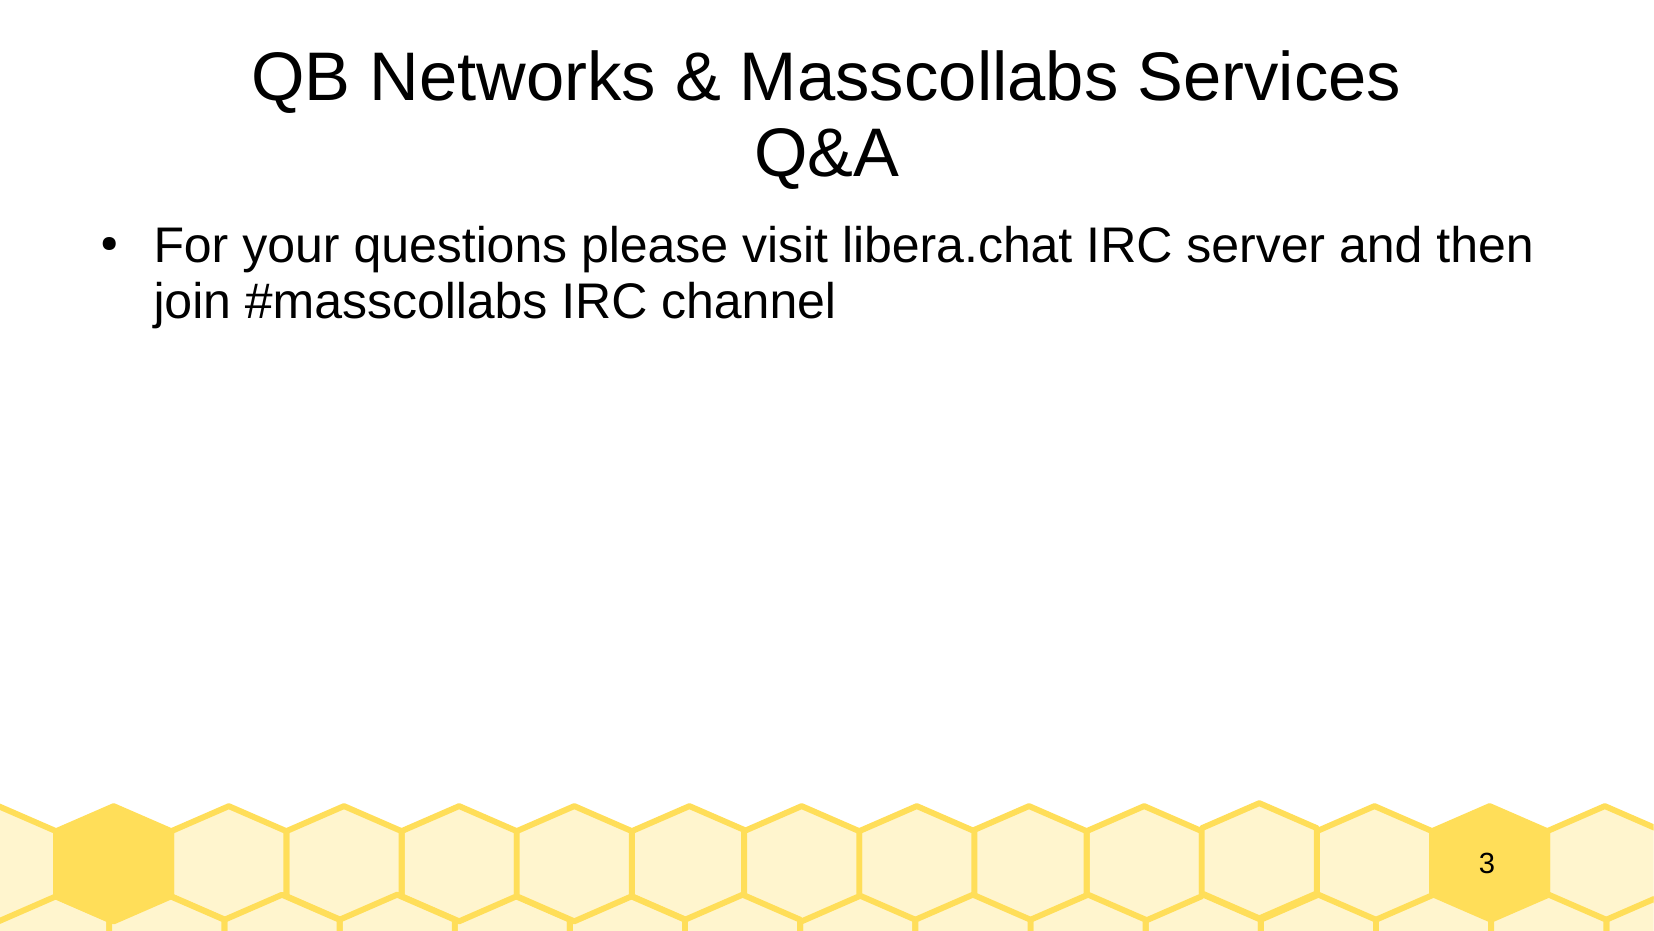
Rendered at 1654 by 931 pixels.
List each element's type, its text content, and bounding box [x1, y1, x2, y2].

title QB Networks & Masscollabs Services Q&A [82, 37, 1571, 193]
list For your questions please visit libera.chat IRC server and then join #masscollabs IRC channel [82, 217, 1571, 758]
